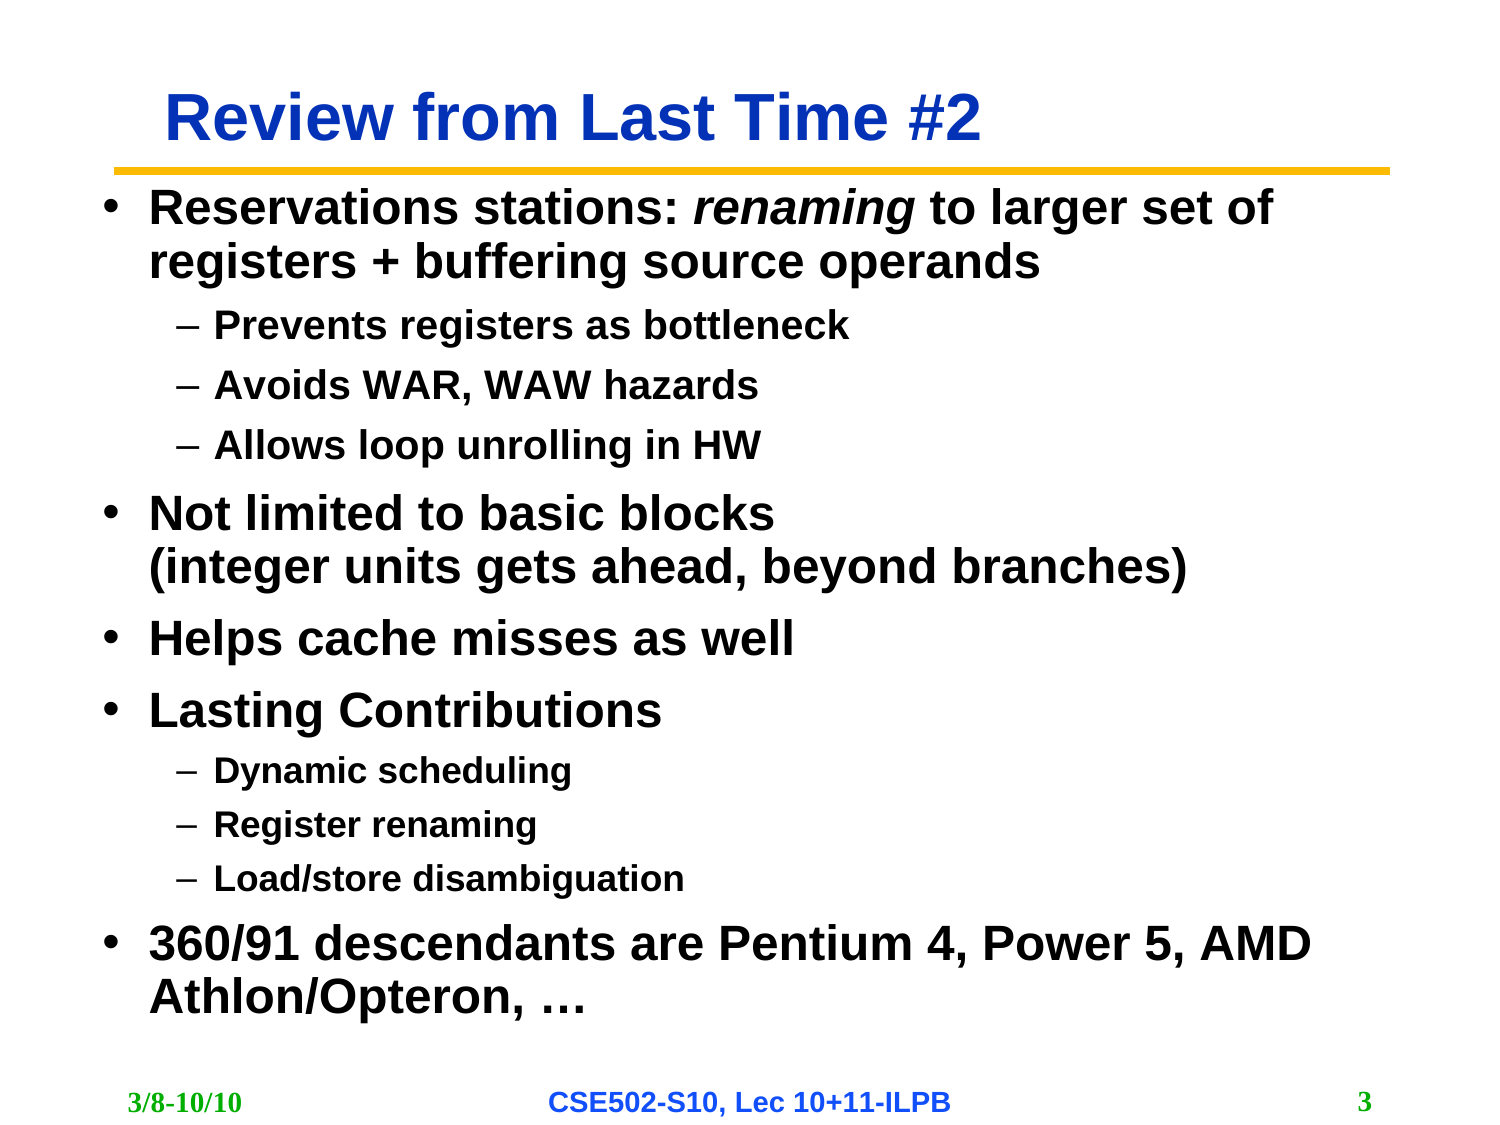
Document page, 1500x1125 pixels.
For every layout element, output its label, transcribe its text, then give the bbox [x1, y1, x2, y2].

text_box CSE502-S10, Lec 10+11-ILPB [512, 1088, 988, 1113]
title Review from Last Time #2 [149, 24, 1325, 174]
text_box 3/8-10/10 [112, 1088, 426, 1113]
text_box <number> [1074, 1087, 1388, 1113]
list Reservations stations: renaming to larger set of registers + buffering source operands Prevents registers as bottleneck Avoids WAR, WAW hazards Allows loop unrolling in HW Not limited to basic blocks (integer units gets ahead, beyond branches) Helps cache misses as well Lasting Contributions Dynamic scheduling Register renaming Load/store disambiguation 360/91 descendants are Pentium 4, Power 5, AMD Athlon/Opteron, … [87, 174, 1450, 1042]
